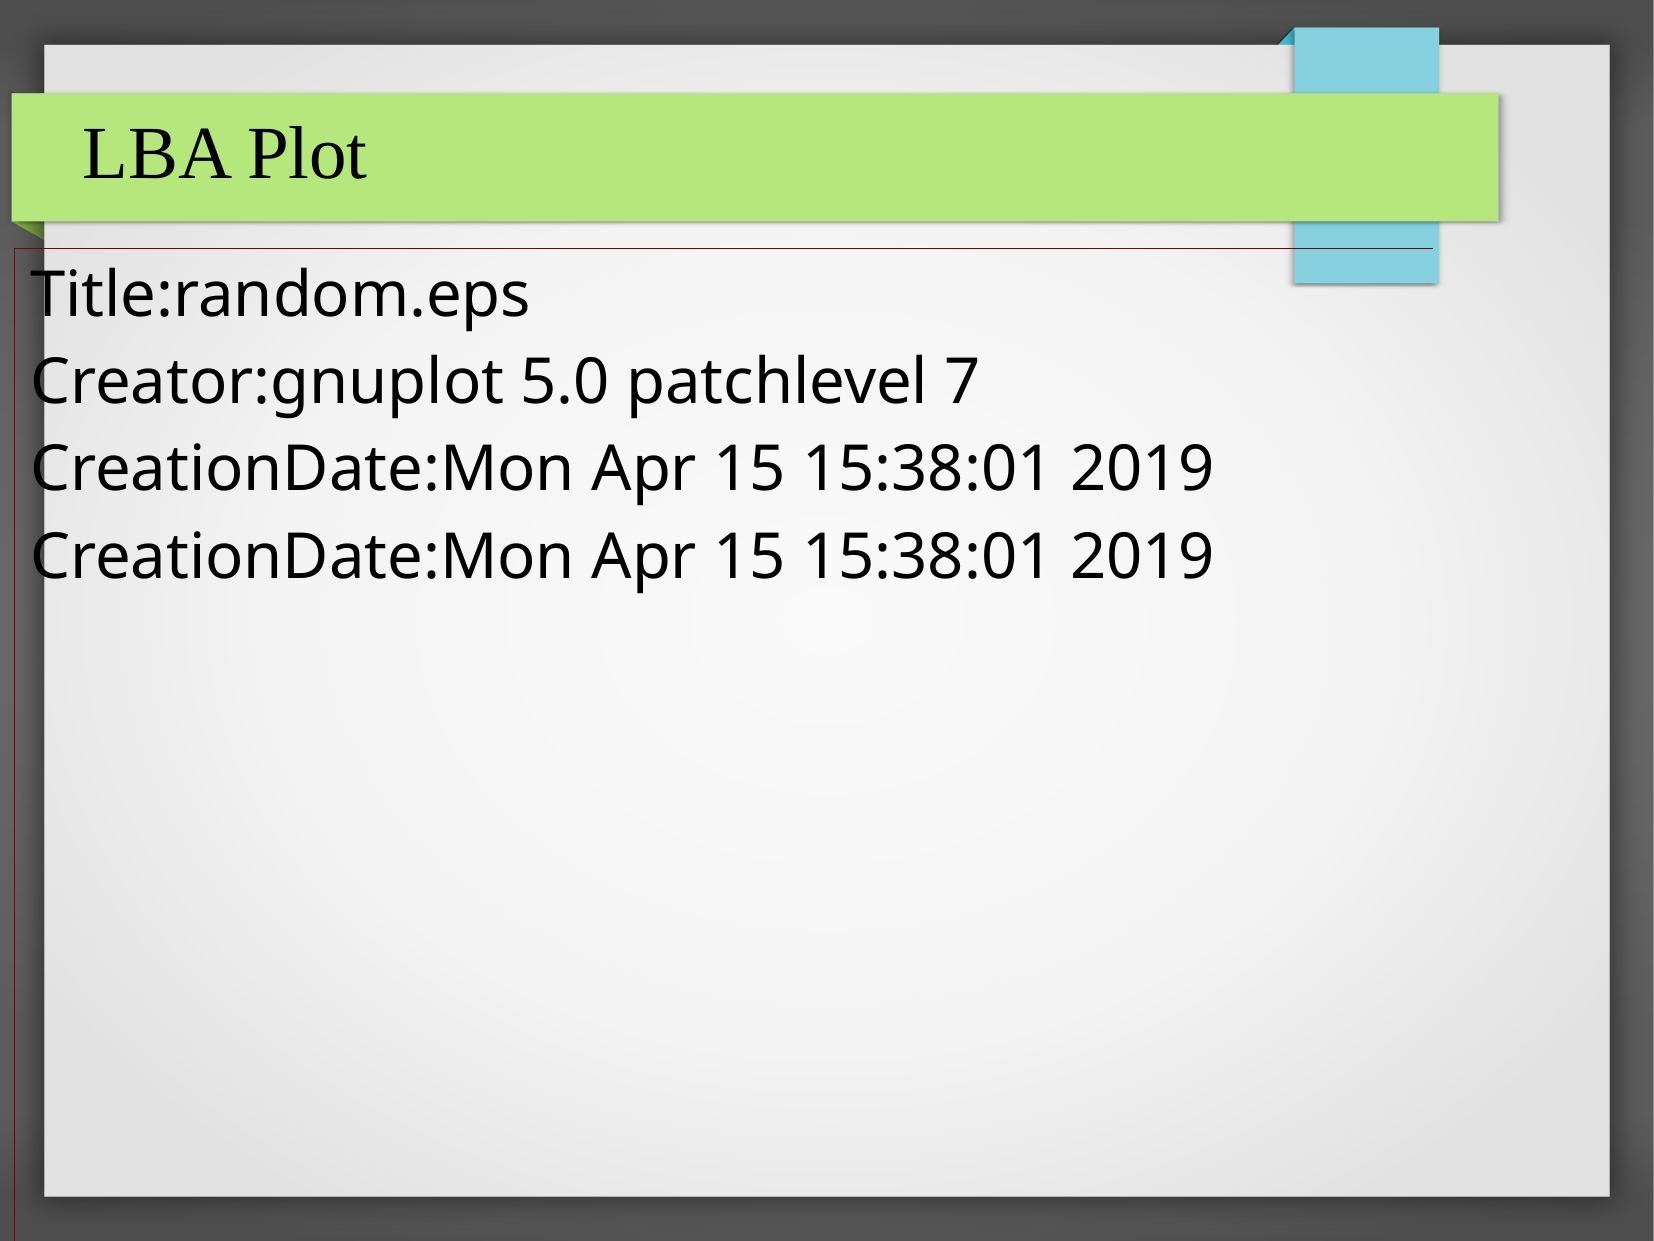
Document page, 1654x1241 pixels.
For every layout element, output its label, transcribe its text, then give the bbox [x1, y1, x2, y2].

title LBA Plot [82, 94, 1264, 213]
picture [0, 0, 1654, 1241]
